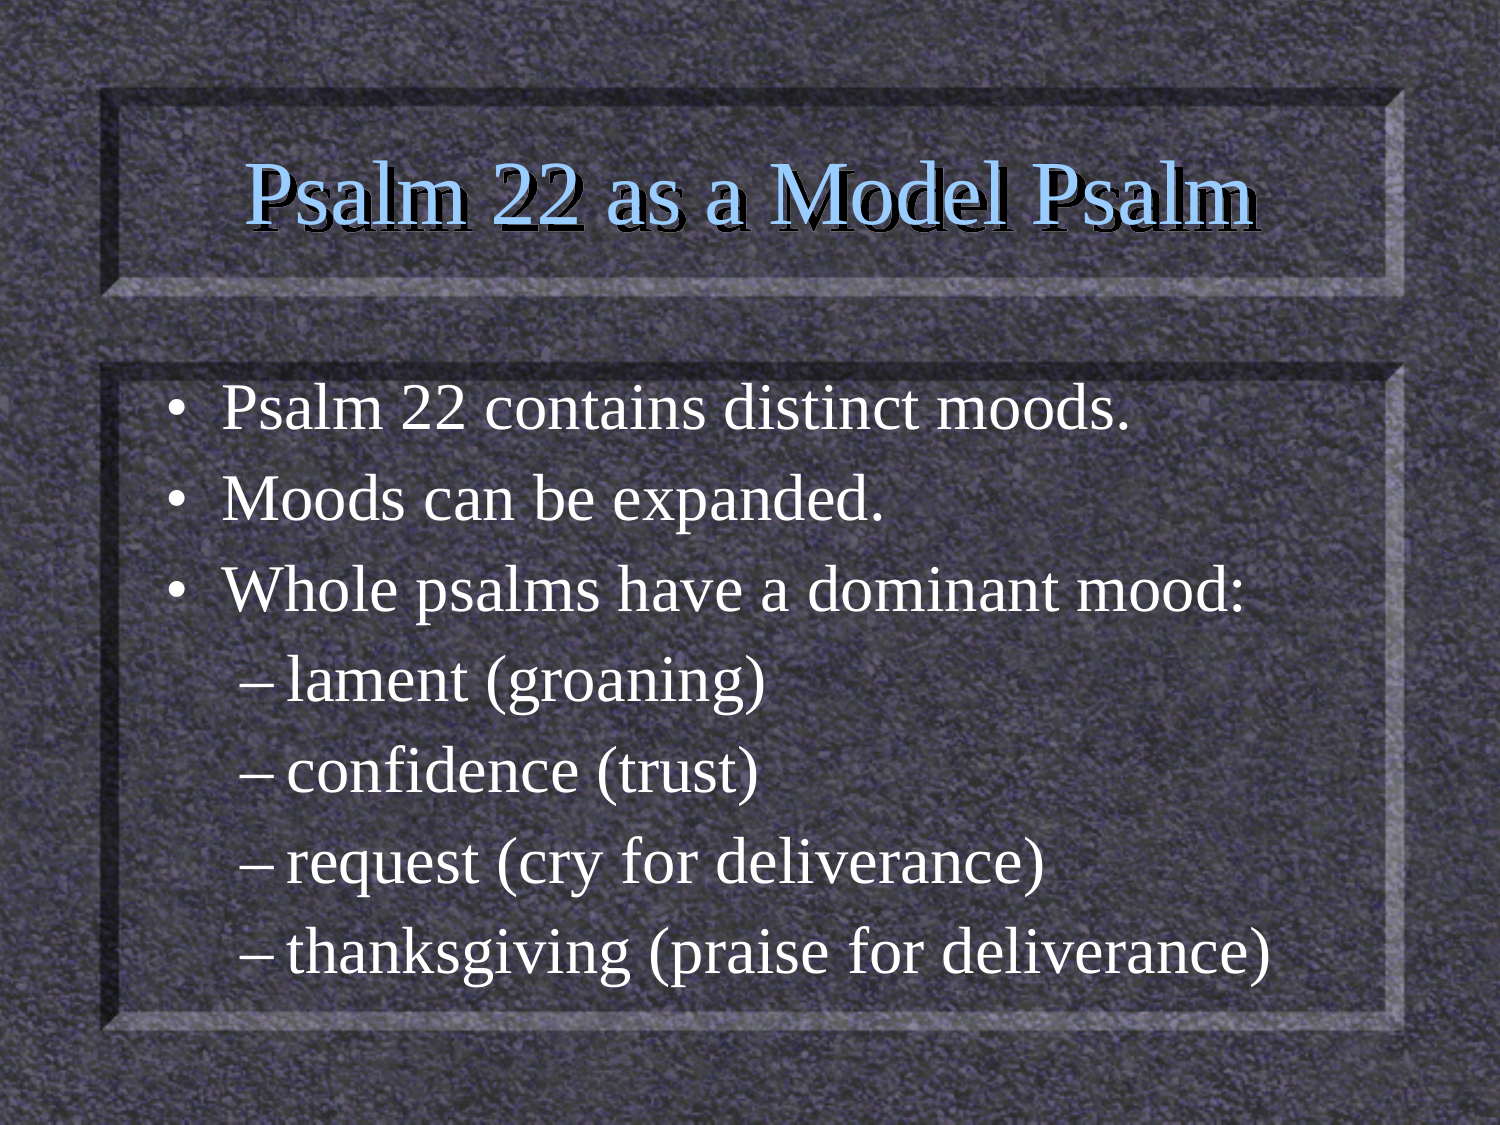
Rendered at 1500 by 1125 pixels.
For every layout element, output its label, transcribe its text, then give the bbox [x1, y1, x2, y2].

title Psalm 22 as a Model Psalm [150, 135, 1351, 253]
picture [0, 0, 1500, 1125]
list Psalm 22 contains distinct moods. Moods can be expanded. Whole psalms have a dominant mood: lament (groaning) confidence (trust) request (cry for deliverance) thanksgiving (praise for deliverance) [149, 362, 1375, 996]
